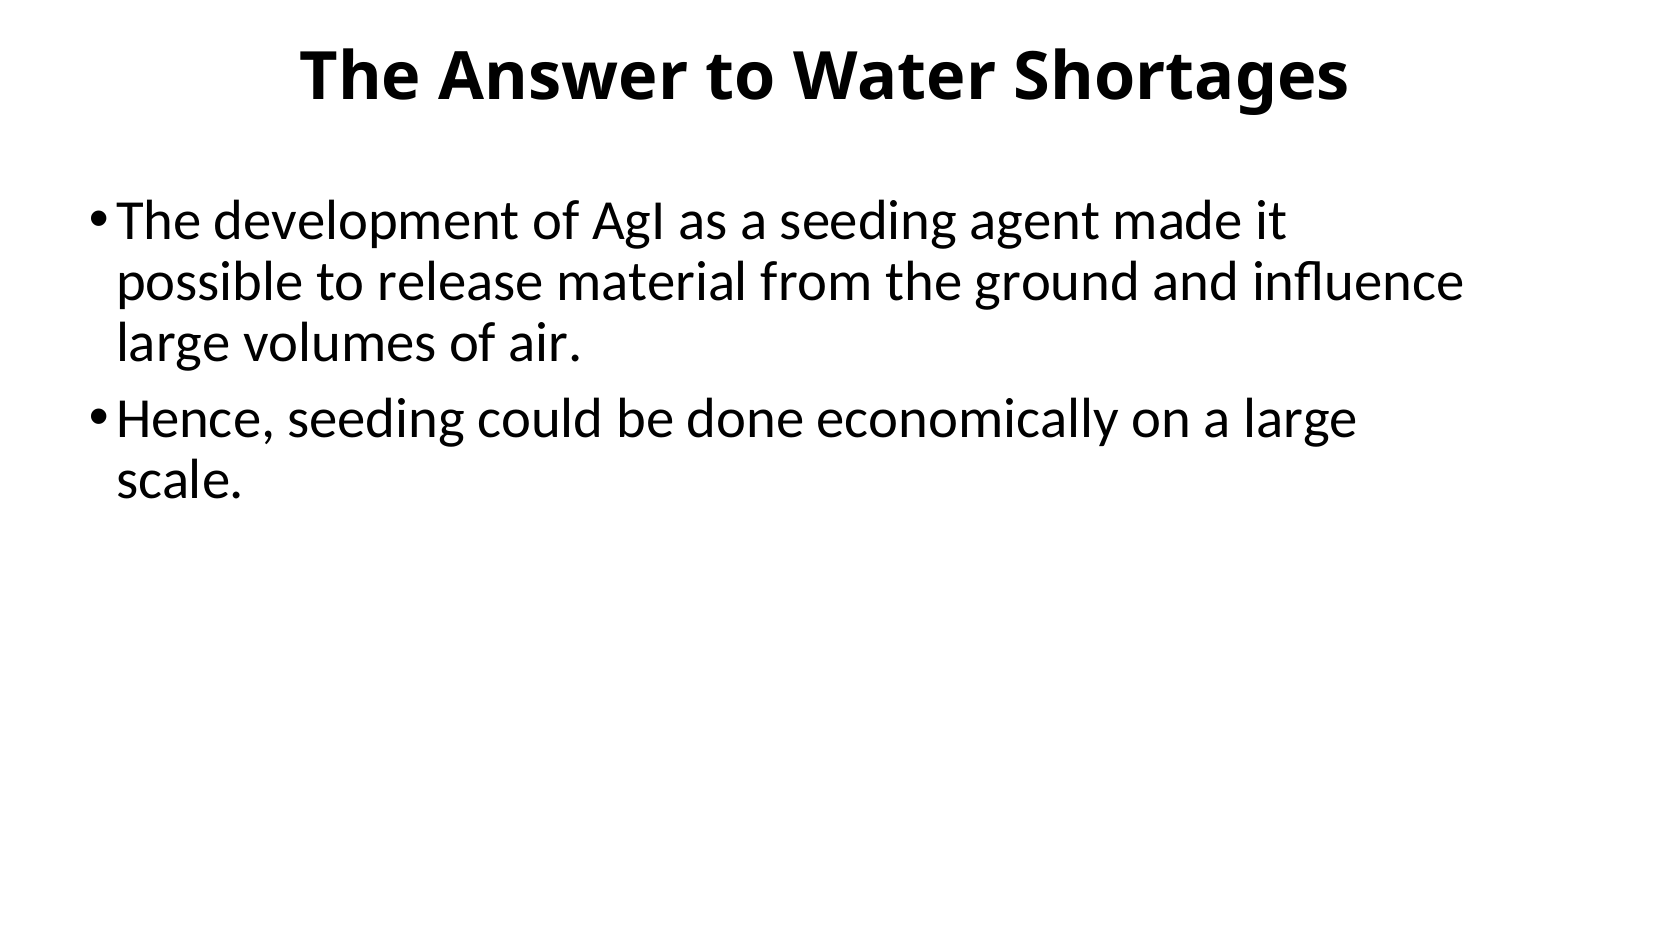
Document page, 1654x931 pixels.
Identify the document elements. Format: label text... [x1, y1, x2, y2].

list The development of AgI as a seeding agent made it possible to release material from the ground and influence large volumes of air. Hence, seeding could be done economically on a large scale. [73, 183, 1501, 521]
title The Answer to Water Shortages [0, 21, 1651, 135]
